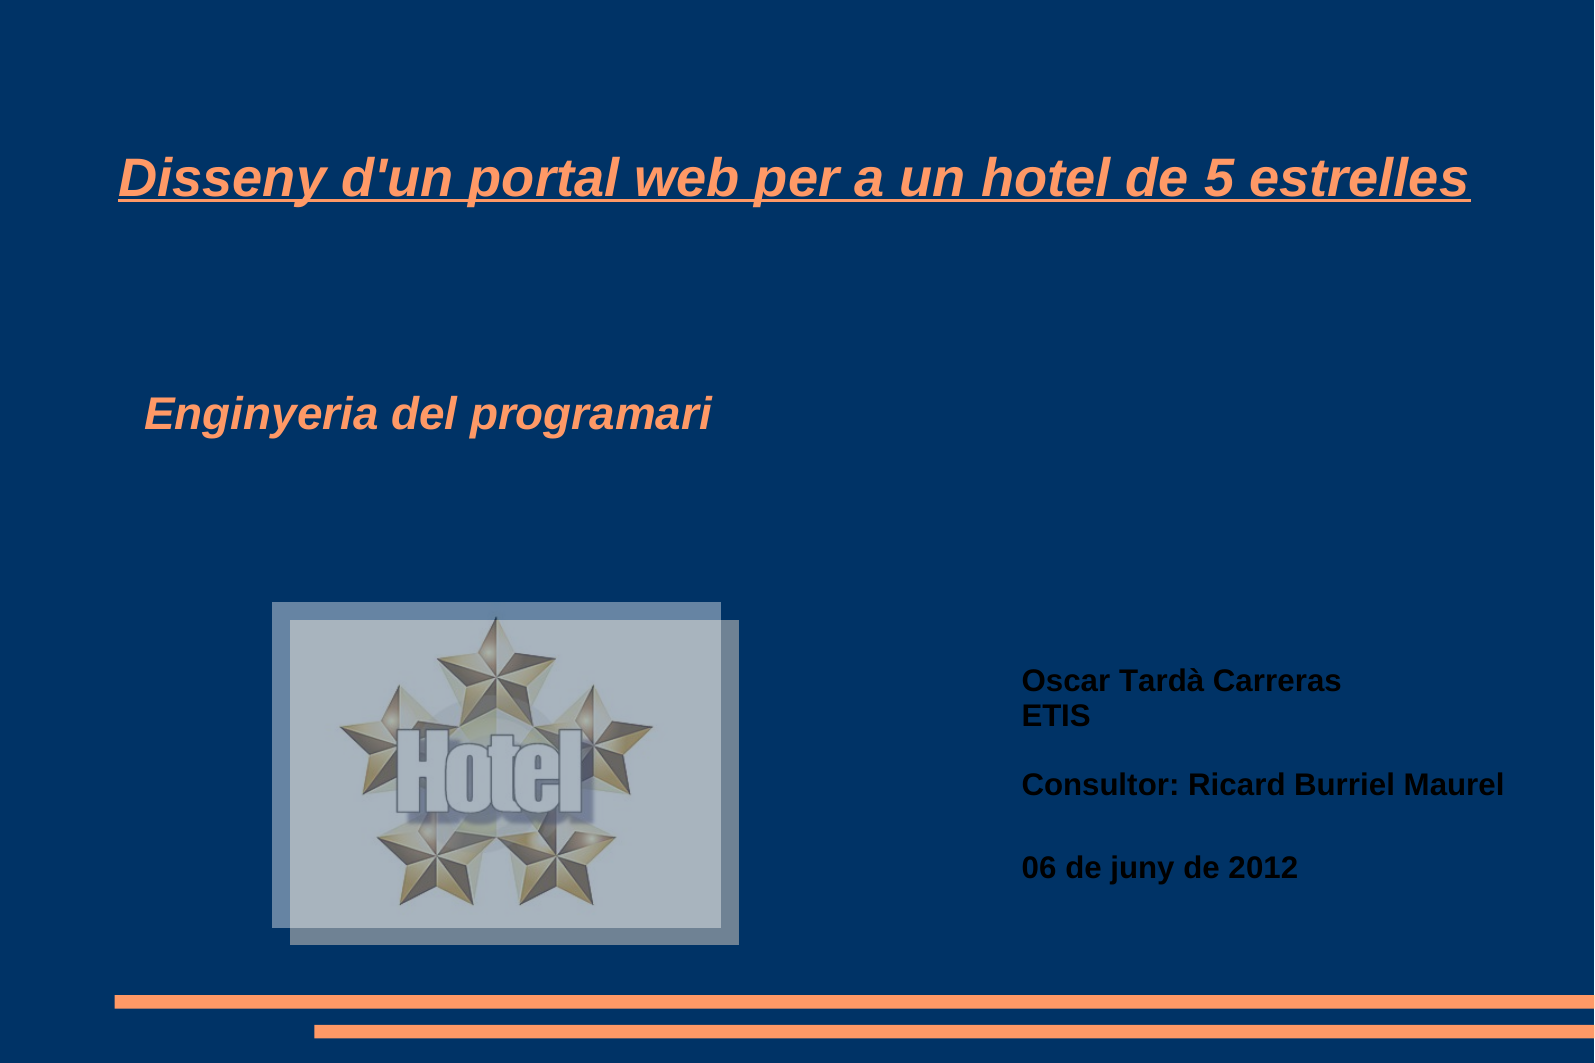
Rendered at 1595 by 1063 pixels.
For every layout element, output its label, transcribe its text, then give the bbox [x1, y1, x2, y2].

title Disseny d'un portal web per a un hotel de 5 estrelles [118, 88, 1480, 267]
title Enginyeria del programari [144, 324, 1506, 503]
picture [272, 602, 721, 928]
title Oscar Tardà Carreras ETIS Consultor: Ricard Burriel Maurel 06 de juny de 2012 [1021, 659, 1595, 892]
